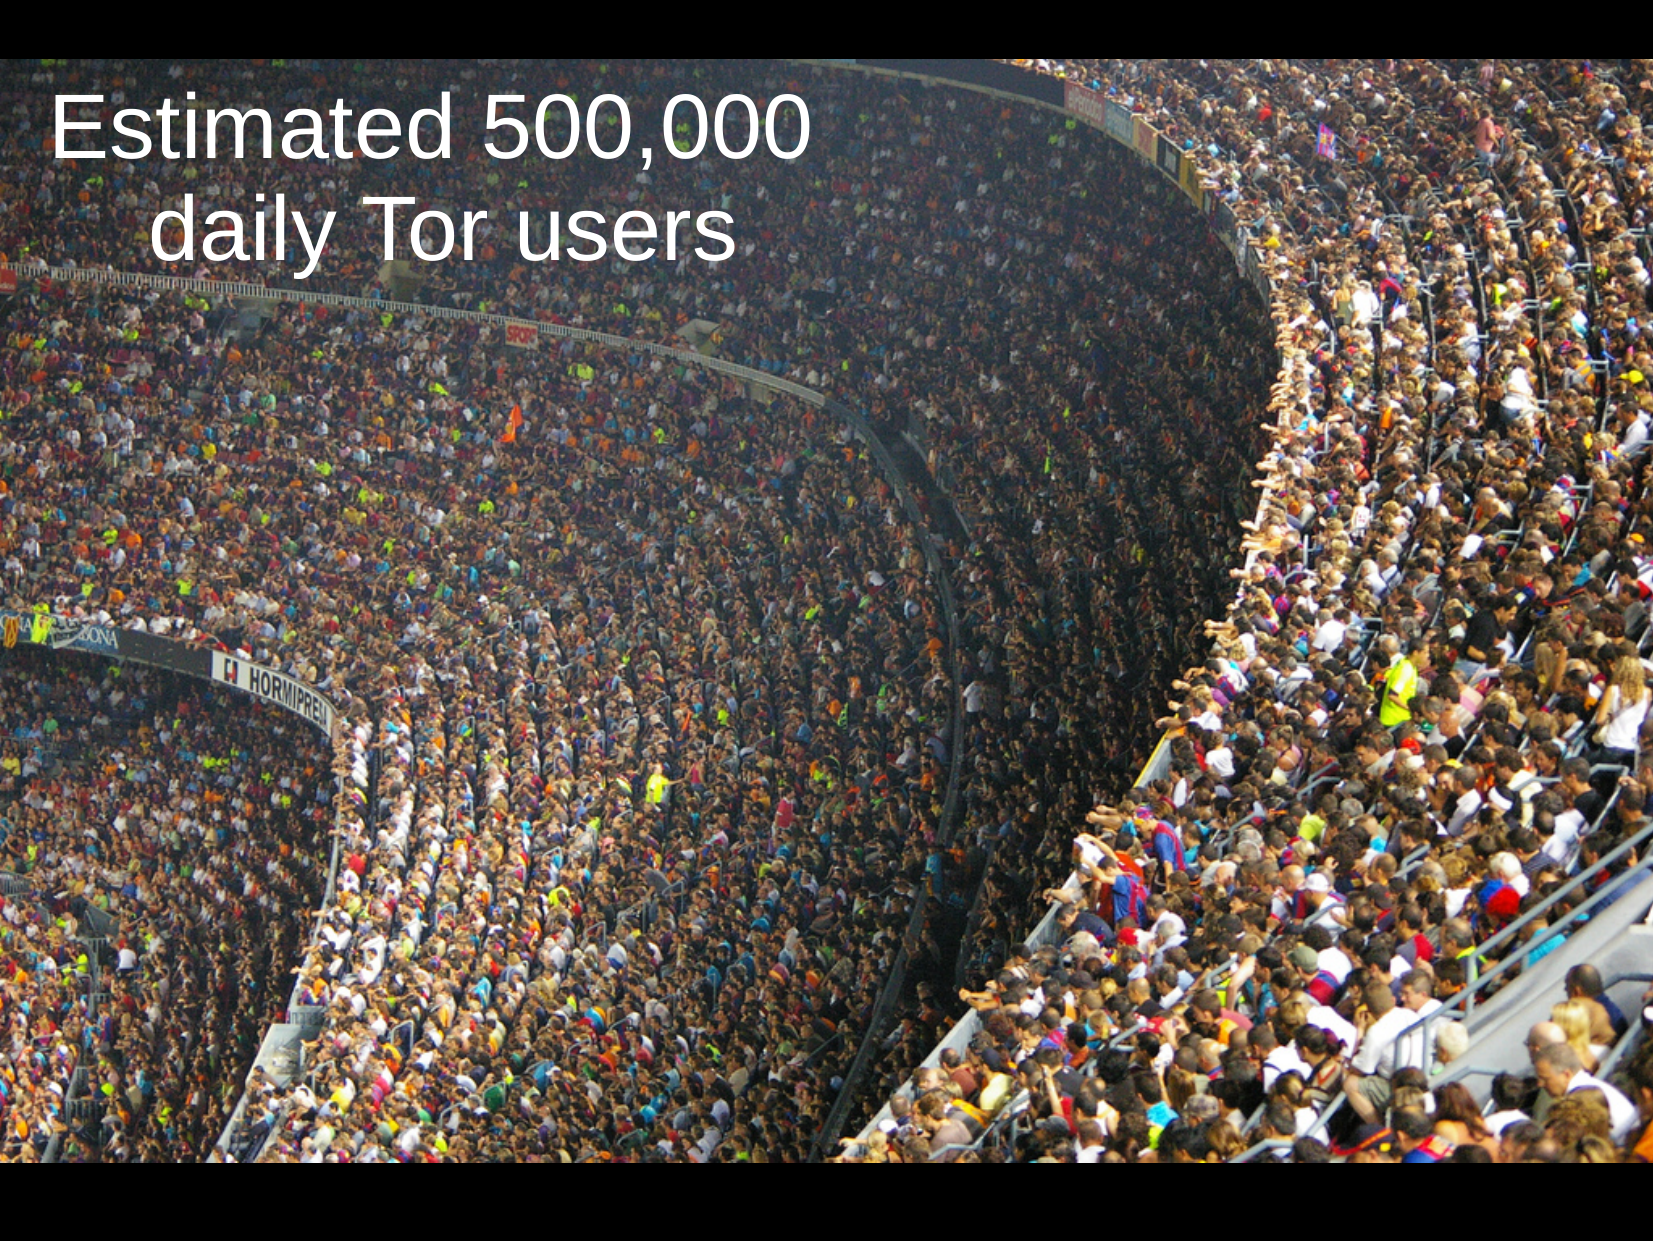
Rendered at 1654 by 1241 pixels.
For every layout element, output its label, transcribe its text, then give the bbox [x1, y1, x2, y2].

picture [0, 59, 1653, 1163]
title Estimated 500,000 daily Tor users [0, 75, 901, 281]
